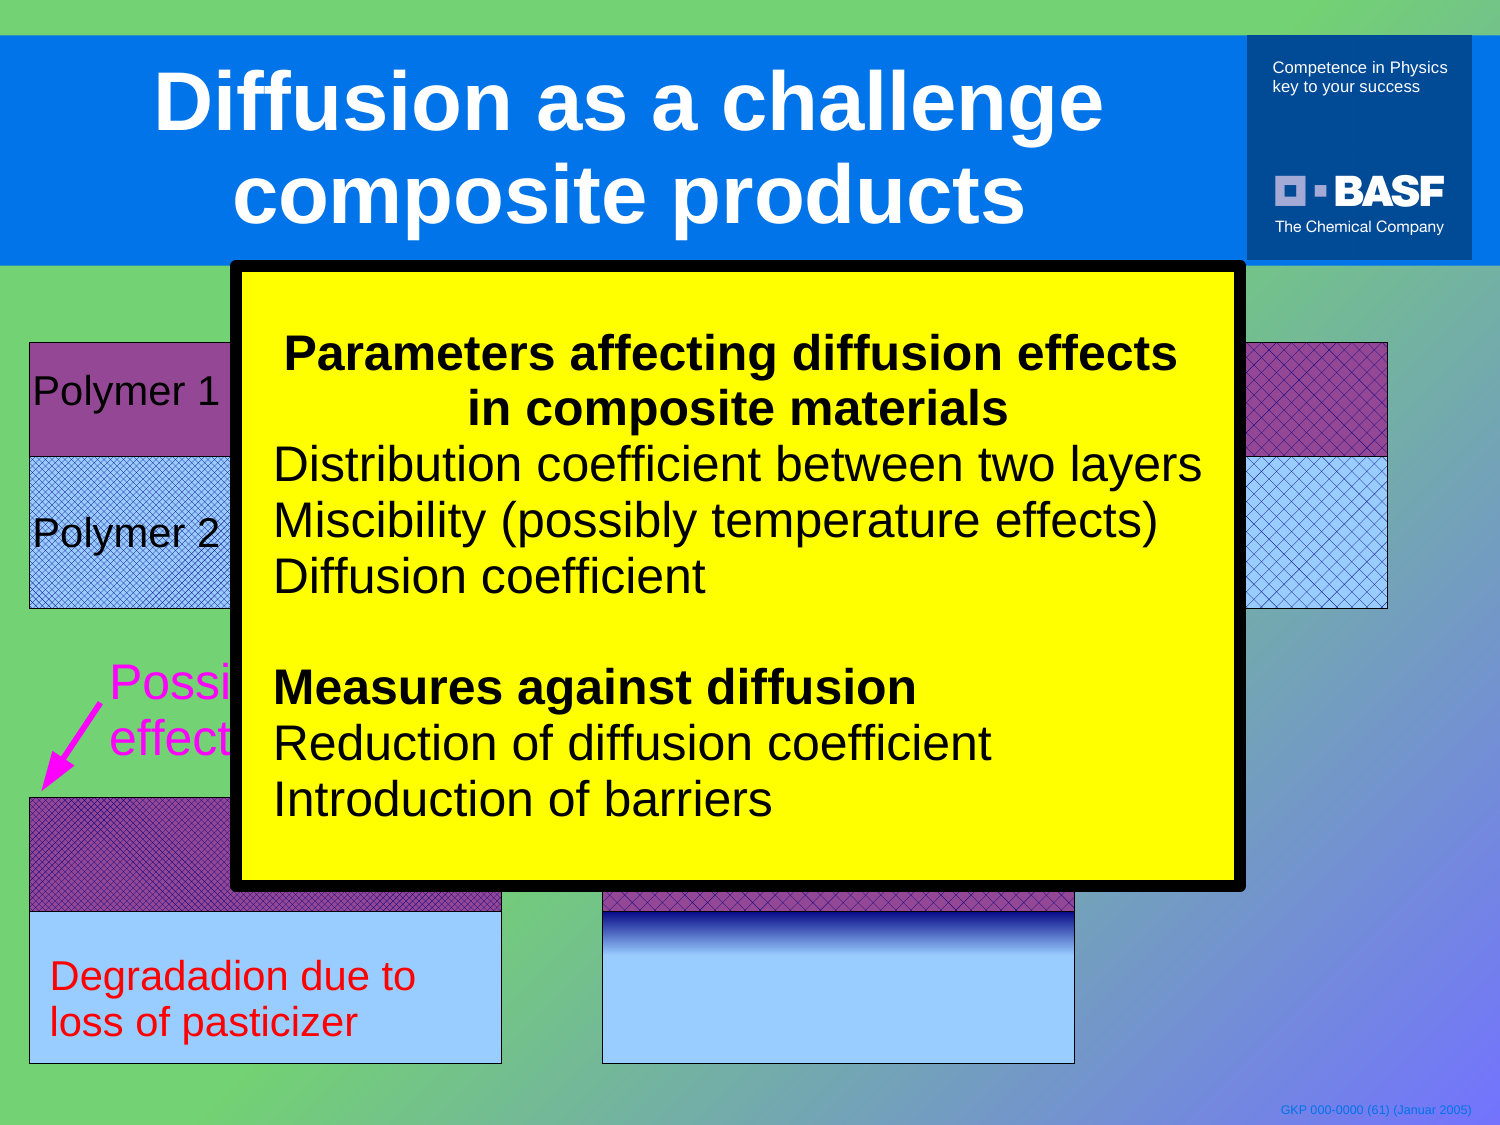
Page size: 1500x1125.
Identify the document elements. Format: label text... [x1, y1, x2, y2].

text_box Polymer 1 w/o plasticizer [17, 360, 236, 422]
text_box [1241, 342, 1388, 609]
text_box [29, 564, 236, 609]
text_box Parameters affecting diffusion effects in composite materials Distribution coefficient between two layers Miscibility (possibly temperature effects) Diffusion coefficient Measures against diffusion Reduction of diffusion coefficient Introduction of barriers [236, 265, 1241, 886]
text_box Degradadion due to loss of pasticizer [34, 944, 443, 1054]
text_box [602, 886, 1075, 1064]
text_box Polymer 2 w plasticizer [17, 502, 236, 564]
title Going micro and nano: approaching the apparent dwarf [1438, 1063, 1500, 1125]
text_box [29, 422, 236, 502]
picture [1247, 35, 1472, 260]
text_box [29, 342, 236, 360]
title Diffusion as a challenge composite products [27, 54, 1232, 246]
text_box [29, 797, 502, 1064]
text_box Possible adverse effects of plasticizer [94, 647, 236, 774]
